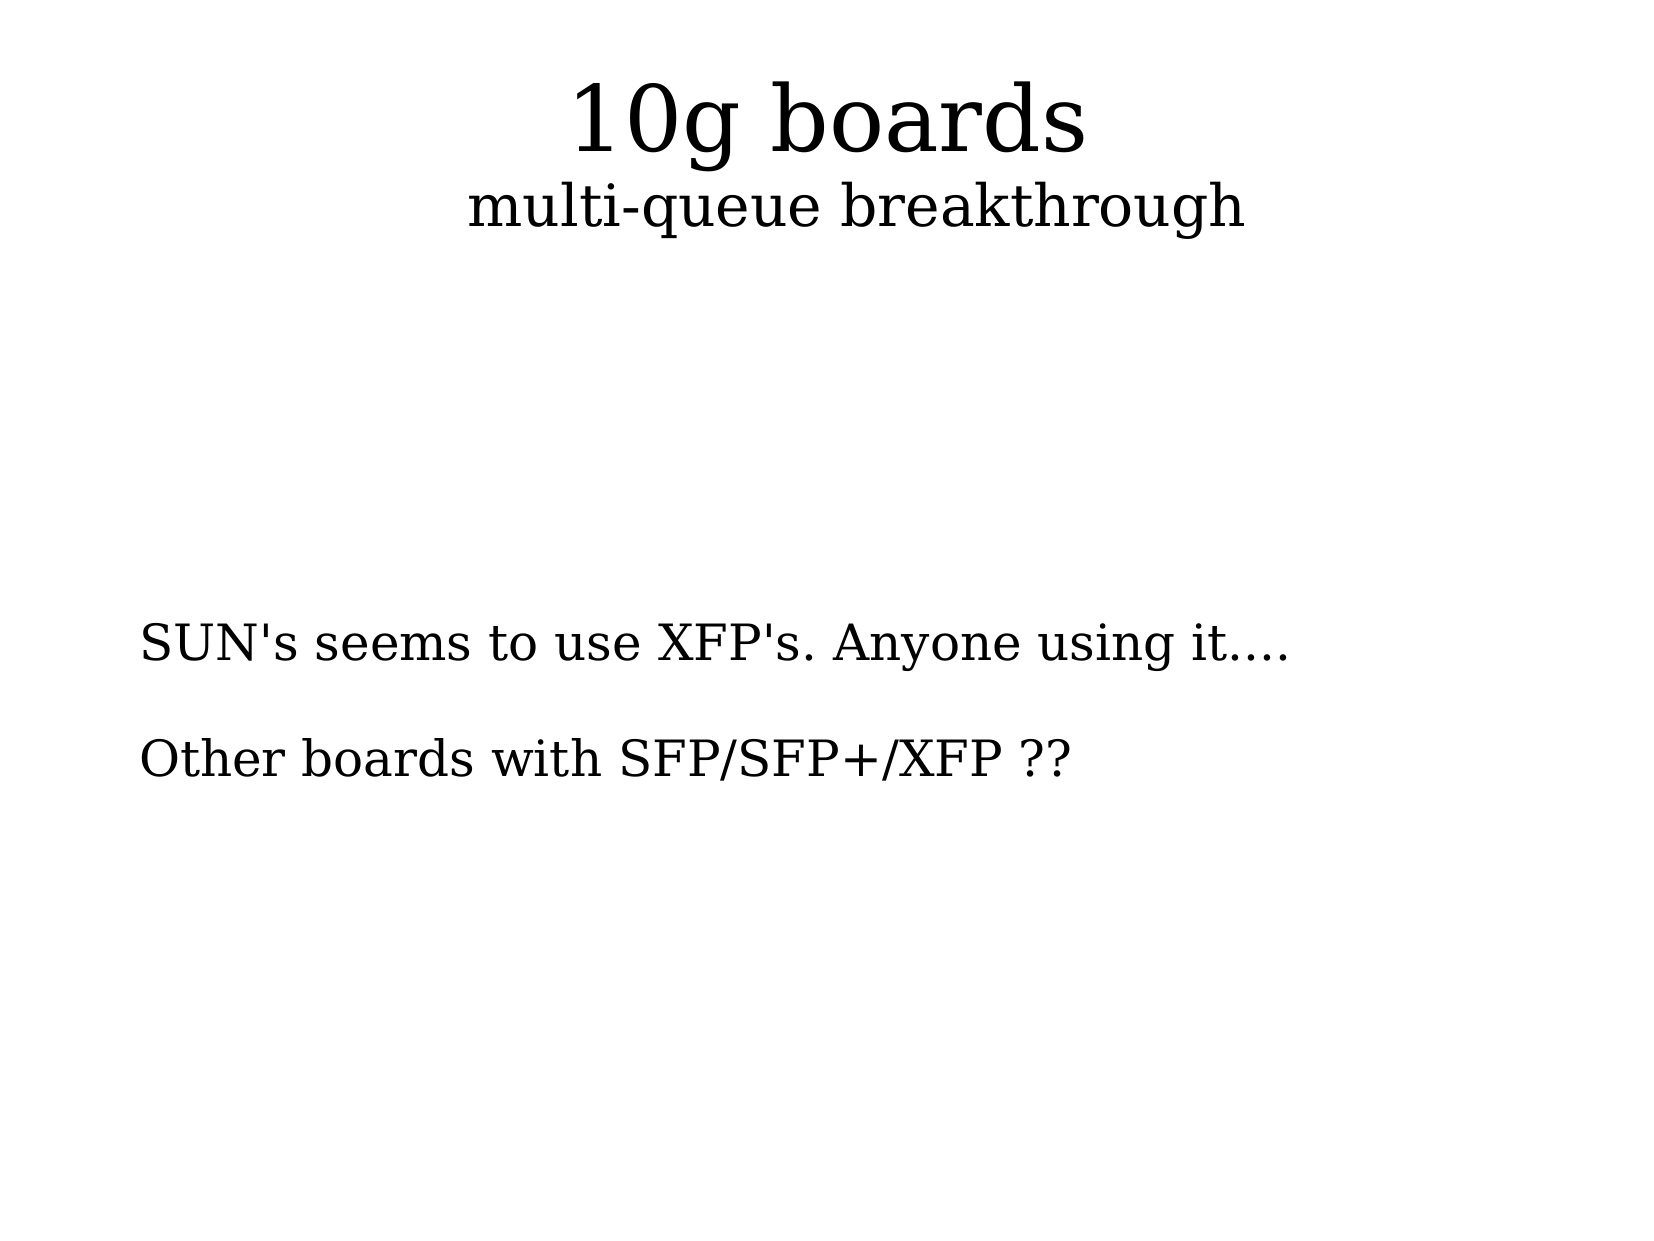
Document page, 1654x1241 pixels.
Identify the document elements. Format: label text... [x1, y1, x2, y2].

title 10g boards multi-queue breakthrough [121, 49, 1534, 257]
subtitle SUN's seems to use XFP's. Anyone using it.... Other boards with SFP/SFP+/XFP ?? [139, 310, 1521, 1092]
